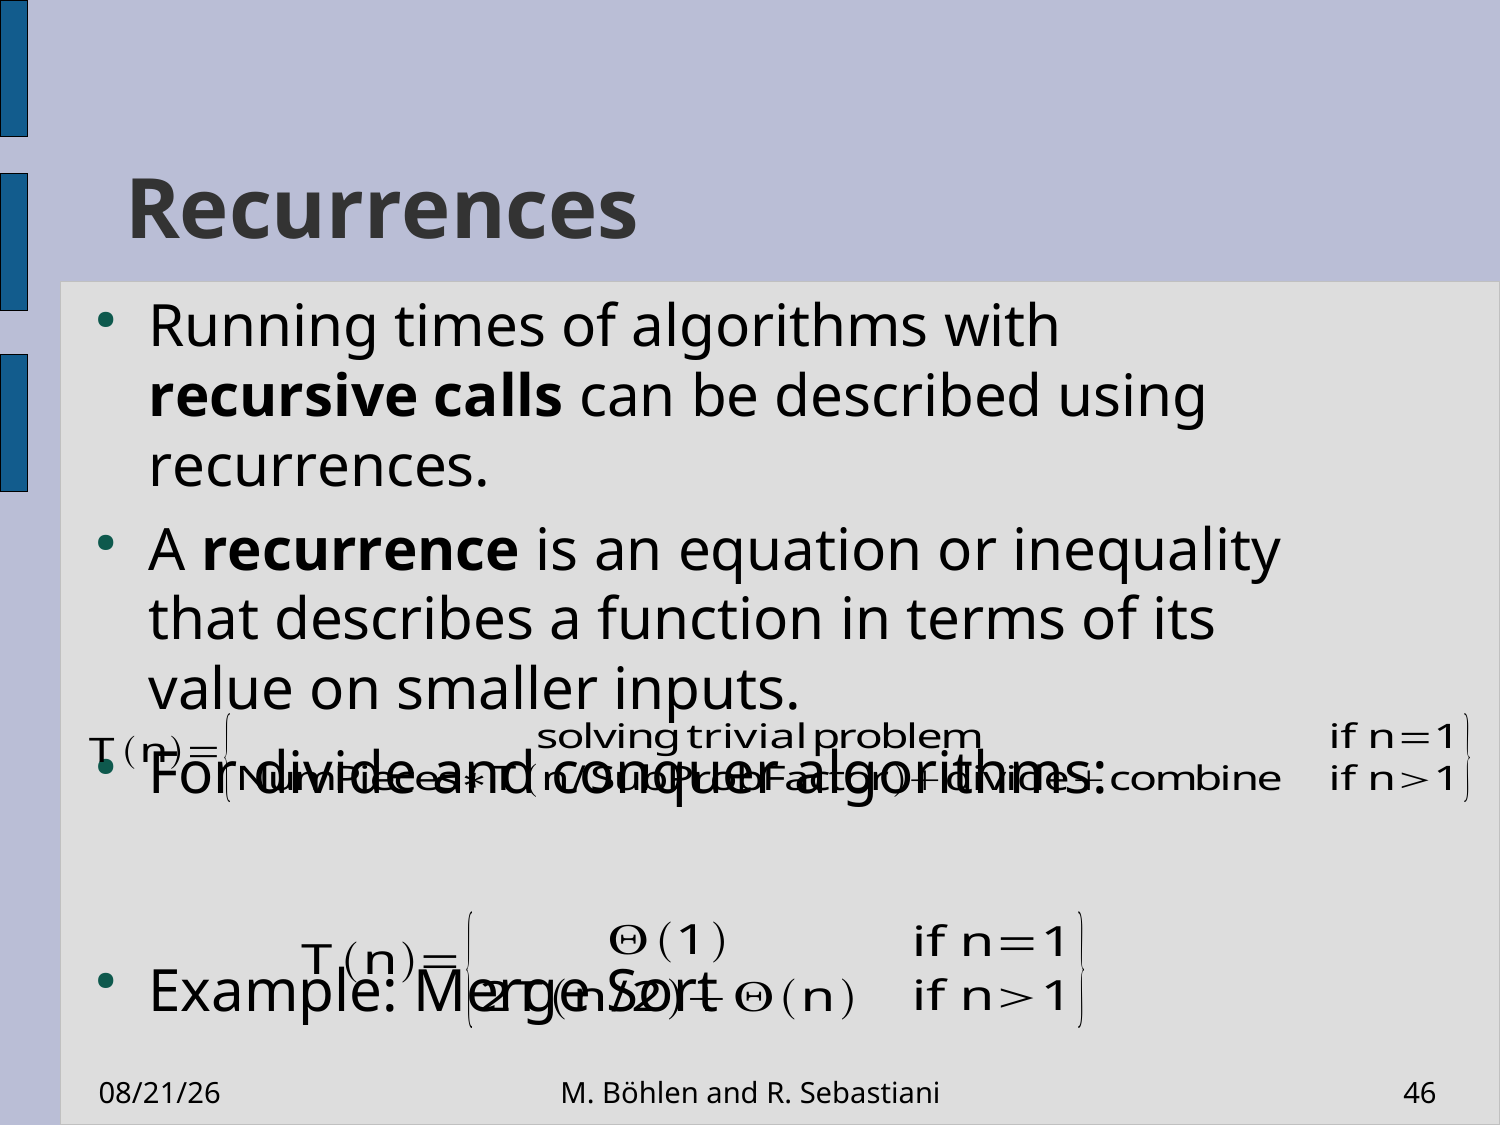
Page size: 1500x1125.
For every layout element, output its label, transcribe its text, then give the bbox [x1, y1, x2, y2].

chart [292, 909, 1085, 1029]
chart [80, 711, 1481, 804]
title Recurrences [110, 67, 1392, 271]
list Running times of algorithms with recursive calls can be described using recurrences. A recurrence is an equation or inequality that describes a function in terms of its value on smaller inputs. For divide and conquer algorithms: Example: Merge Sort [62, 283, 1344, 1008]
